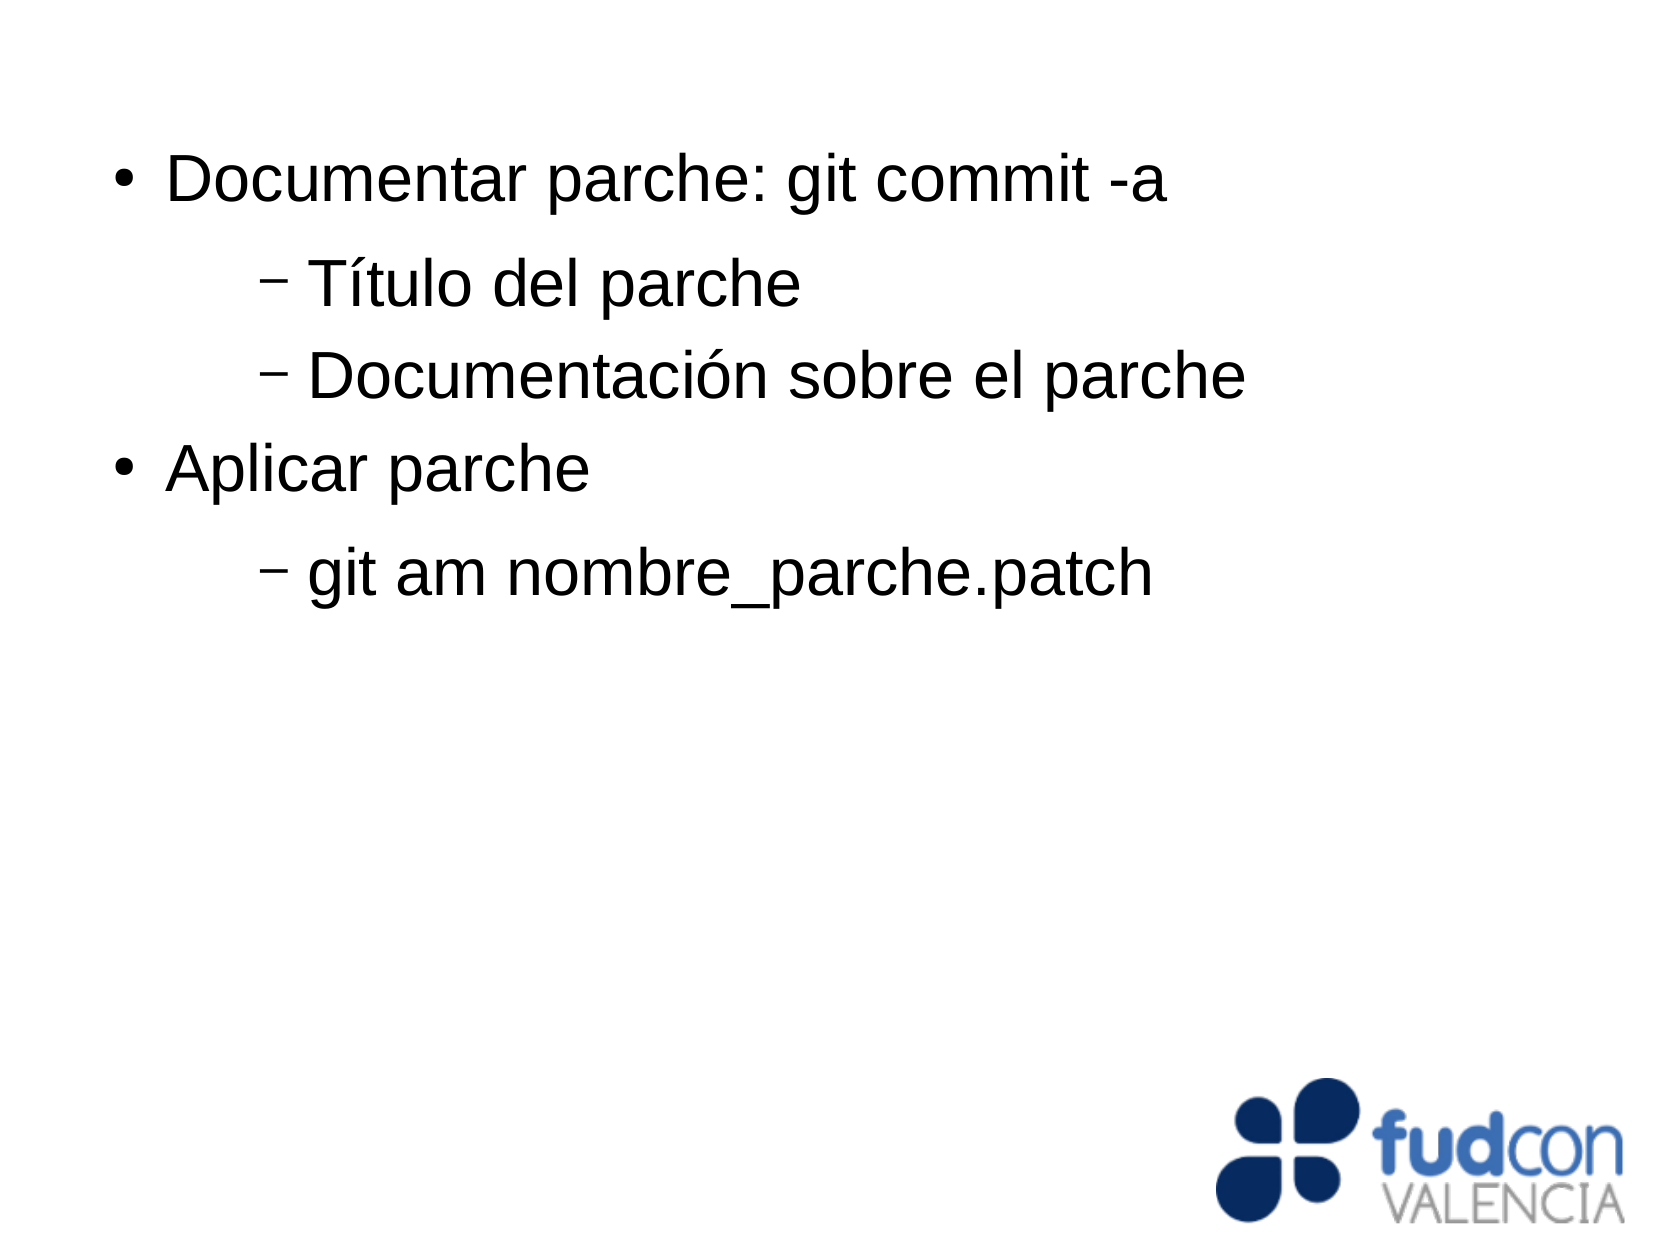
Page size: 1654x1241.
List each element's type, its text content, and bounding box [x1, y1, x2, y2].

list Documentar parche: git commit -a Título del parche Documentación sobre el parche Aplicar parche git am nombre_parche.patch [94, 141, 1583, 961]
picture [1216, 1078, 1643, 1230]
